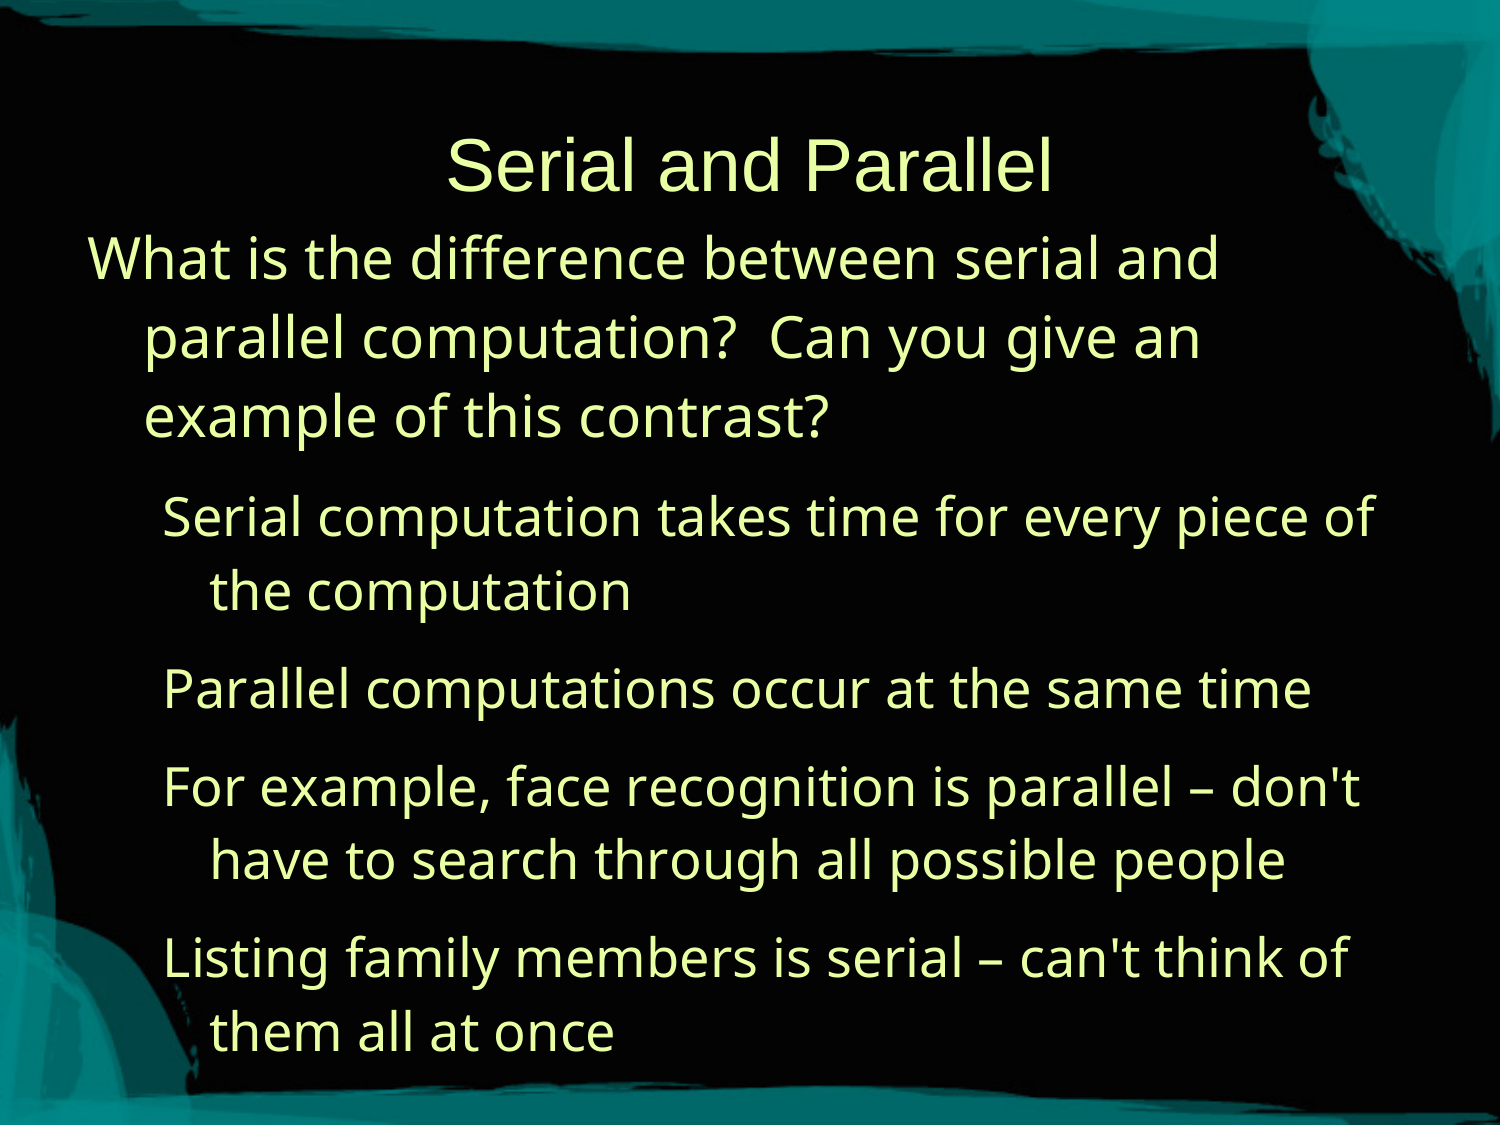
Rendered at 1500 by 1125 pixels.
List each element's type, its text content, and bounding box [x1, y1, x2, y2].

picture [0, 0, 1500, 1125]
title Serial and Parallel [87, 76, 1413, 217]
list What is the difference between serial and parallel computation? Can you give an example of this contrast? Serial computation takes time for every piece of the computation Parallel computations occur at the same time For example, face recognition is parallel – don't have to search through all possible people Listing family members is serial – can't think of them all at once [87, 217, 1413, 1125]
